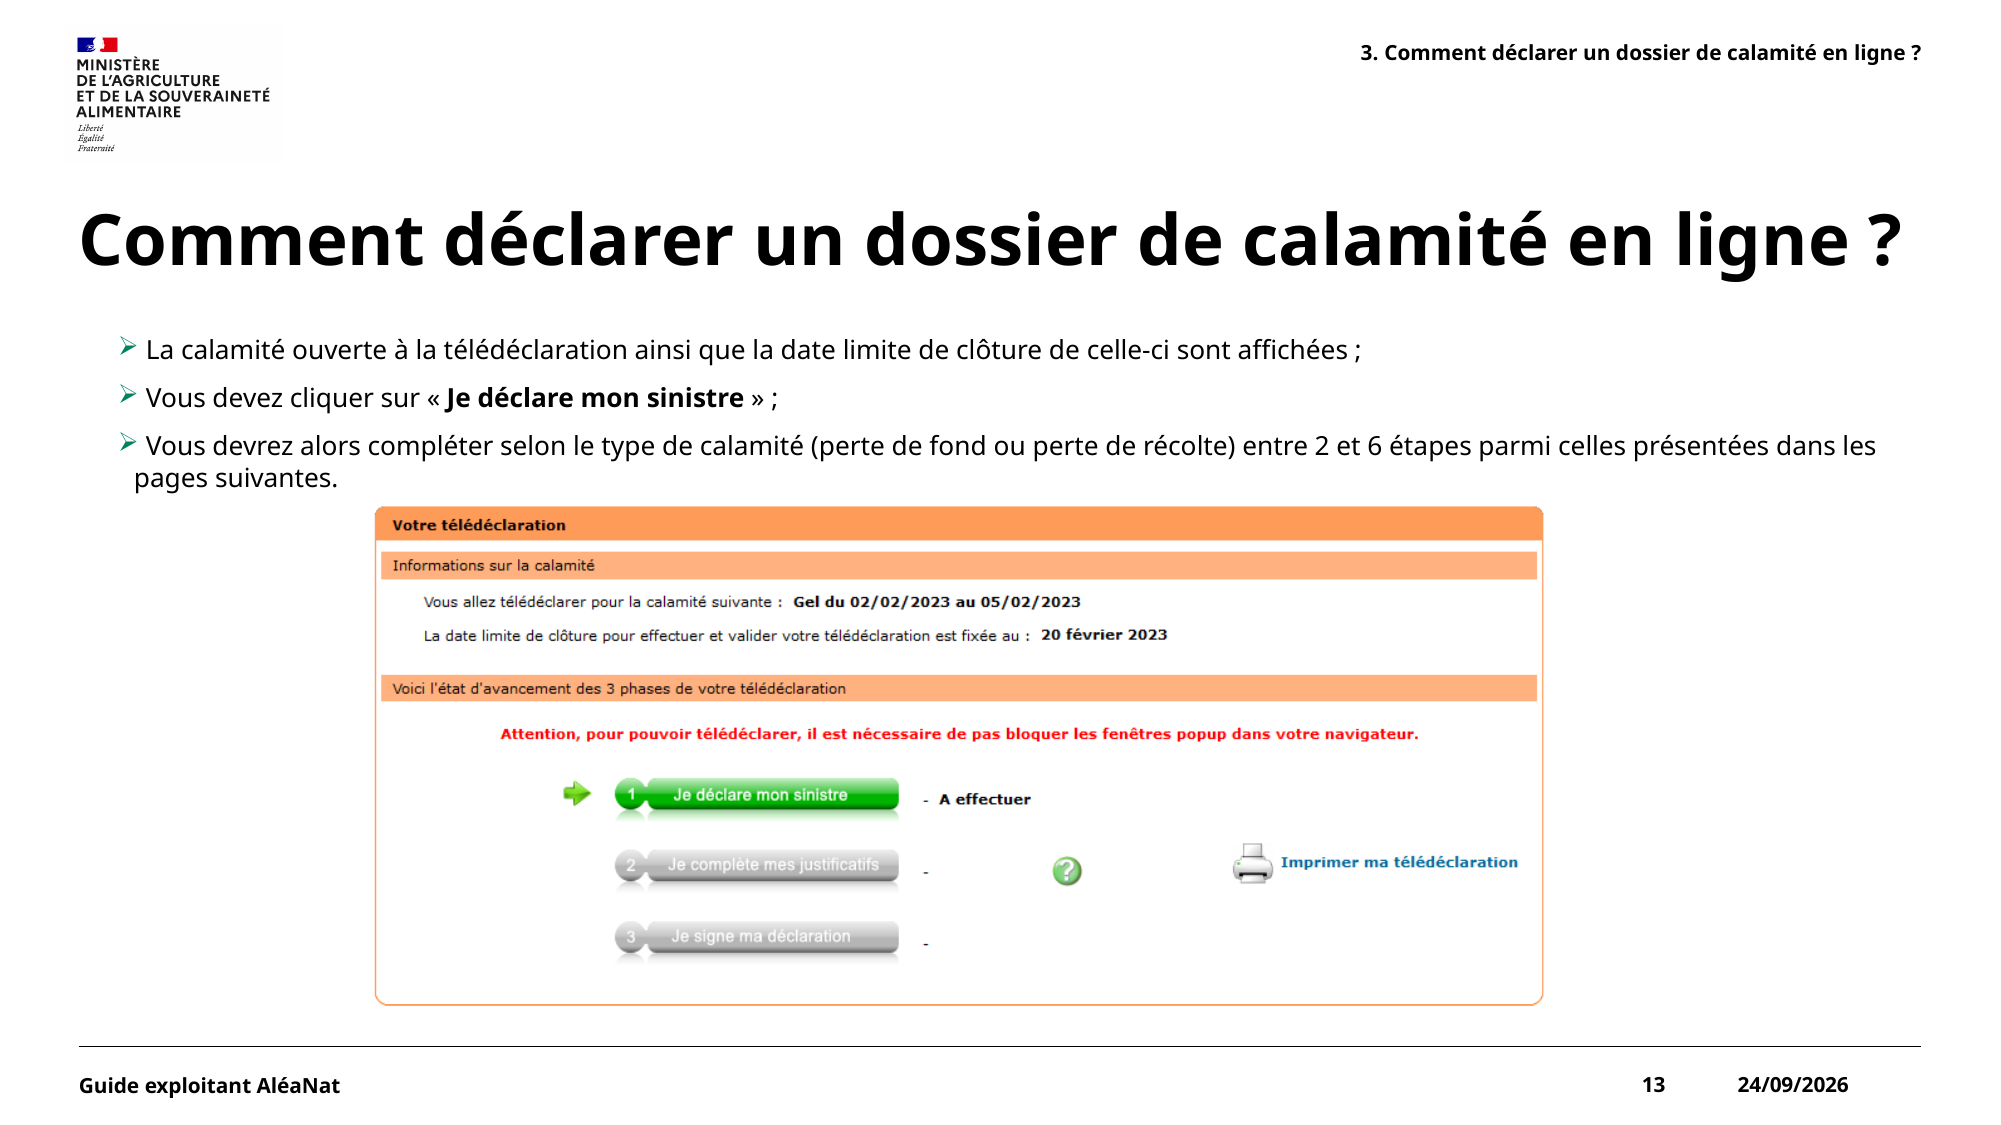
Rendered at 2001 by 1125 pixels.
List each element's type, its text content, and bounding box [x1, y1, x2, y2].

footer Guide exploitant AléaNat [78, 1046, 1371, 1125]
list La calamité ouverte à la télédéclaration ainsi que la date limite de clôture de celle-ci sont affichées ; Vous devez cliquer sur « Je déclare mon sinistre » ; Vous devrez alors compléter selon le type de calamité (perte de fond ou perte de récolte) entre 2 et 6 étapes parmi celles présentées dans les pages suivantes. [78, 333, 1922, 1034]
title Comment déclarer un dossier de calamité en ligne ? [78, 165, 1922, 321]
picture [370, 499, 1551, 1012]
picture [63, 23, 284, 165]
list Comment déclarer un dossier de calamité en ligne ? [724, 39, 1922, 119]
